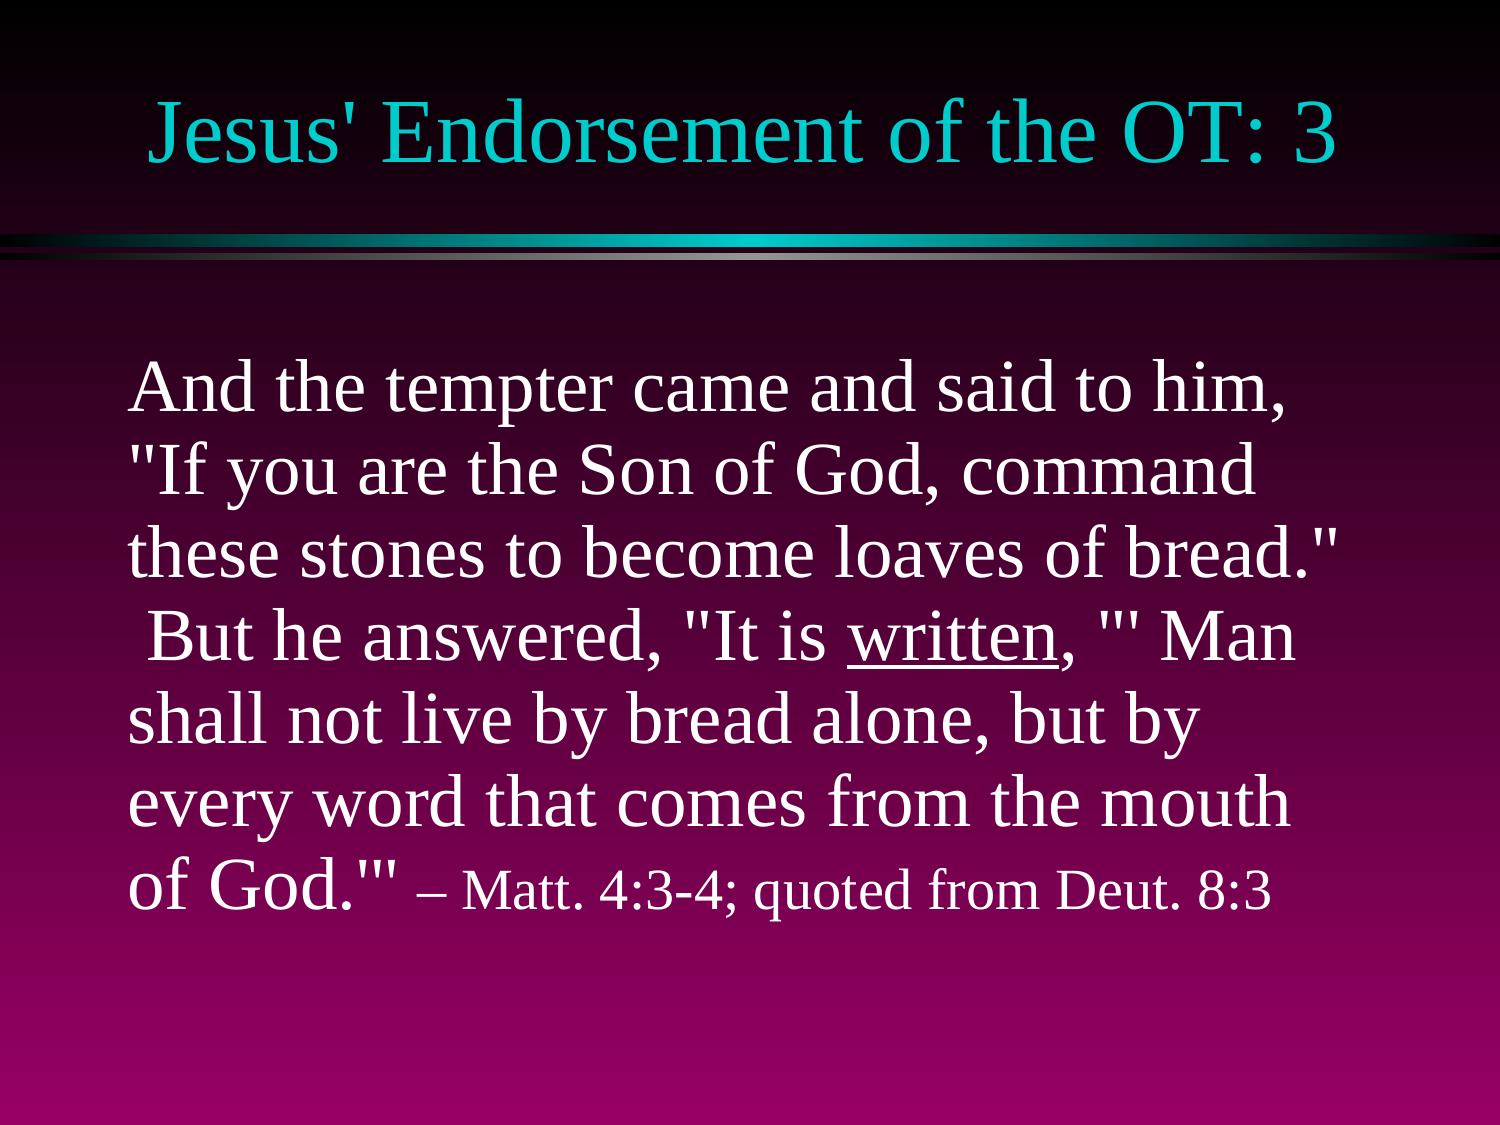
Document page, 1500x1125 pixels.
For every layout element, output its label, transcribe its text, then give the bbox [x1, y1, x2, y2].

text_box And the tempter came and said to him, "If you are the Son of God, command these stones to become loaves of bread." But he answered, "It is written, "' Man shall not live by bread alone, but by every word that comes from the mouth of God.'" – Matt. 4:3-4; quoted from Deut. 8:3 [112, 337, 1388, 934]
title Jesus' Endorsement of the OT: 3 [99, 37, 1388, 225]
